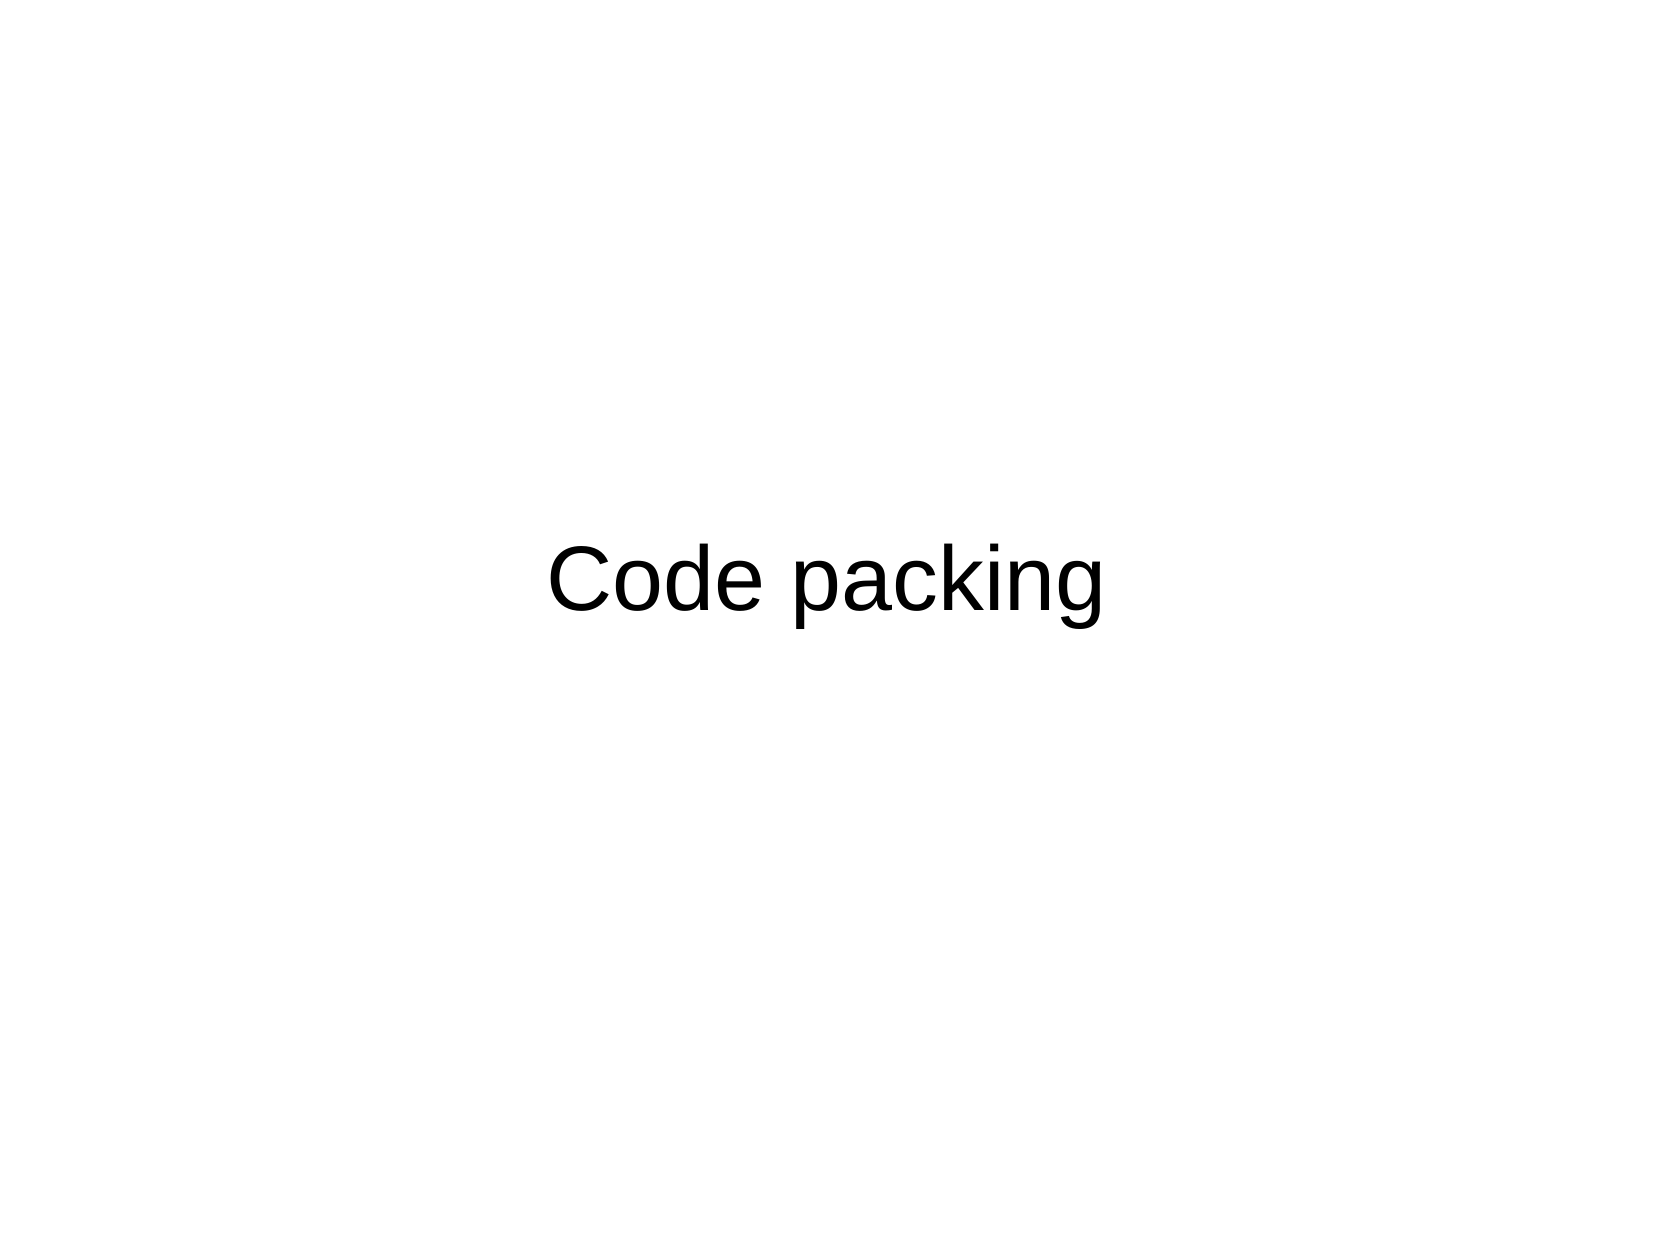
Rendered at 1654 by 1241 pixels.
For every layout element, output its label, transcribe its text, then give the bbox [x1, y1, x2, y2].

subtitle Code packing [82, 49, 1571, 1109]
